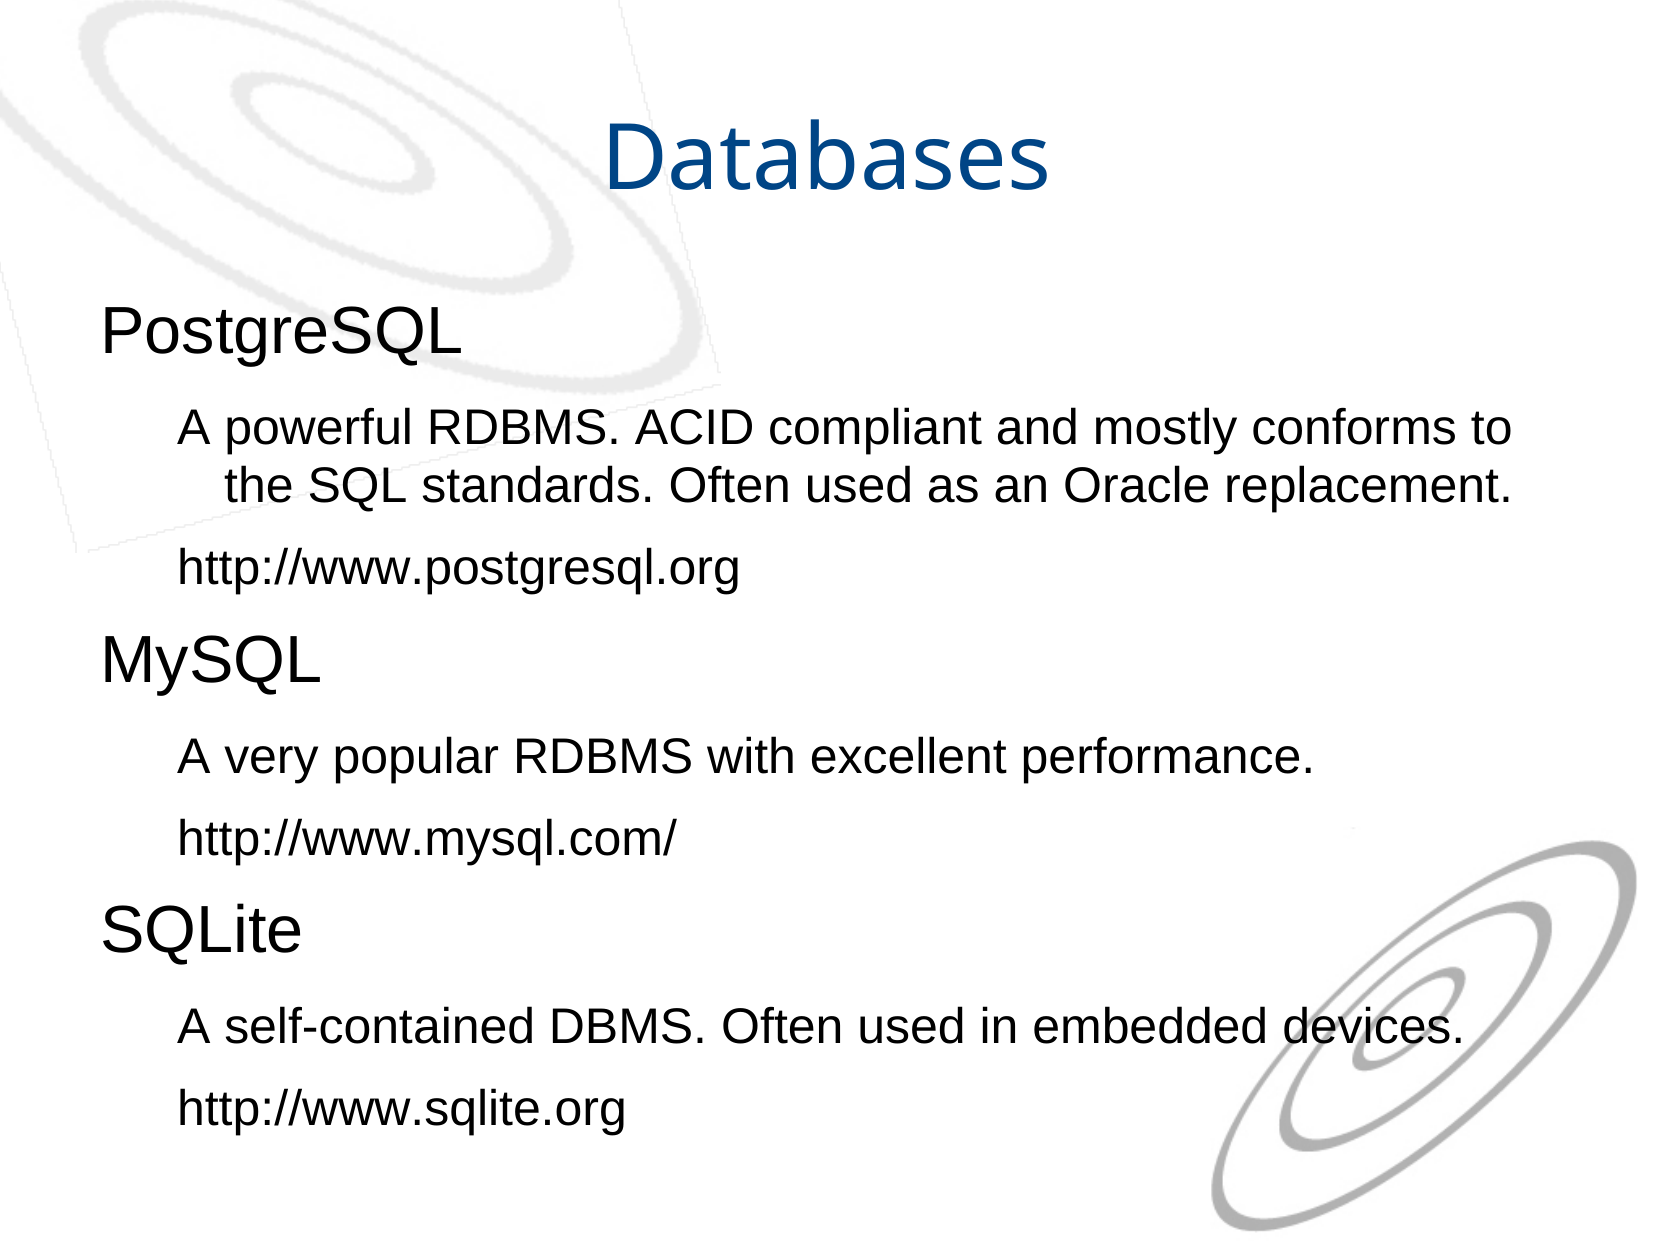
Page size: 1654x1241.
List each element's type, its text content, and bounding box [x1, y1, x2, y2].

list PostgreSQL A powerful RDBMS. ACID compliant and mostly conforms to the SQL standards. Often used as an Oracle replacement. http://www.postgresql.org MySQL A very popular RDBMS with excellent performance. http://www.mysql.com/ SQLite A self-contained DBMS. Often used in embedded devices. http://www.sqlite.org [82, 290, 1571, 1184]
title Databases [82, 56, 1571, 249]
picture [1210, 826, 1638, 1241]
